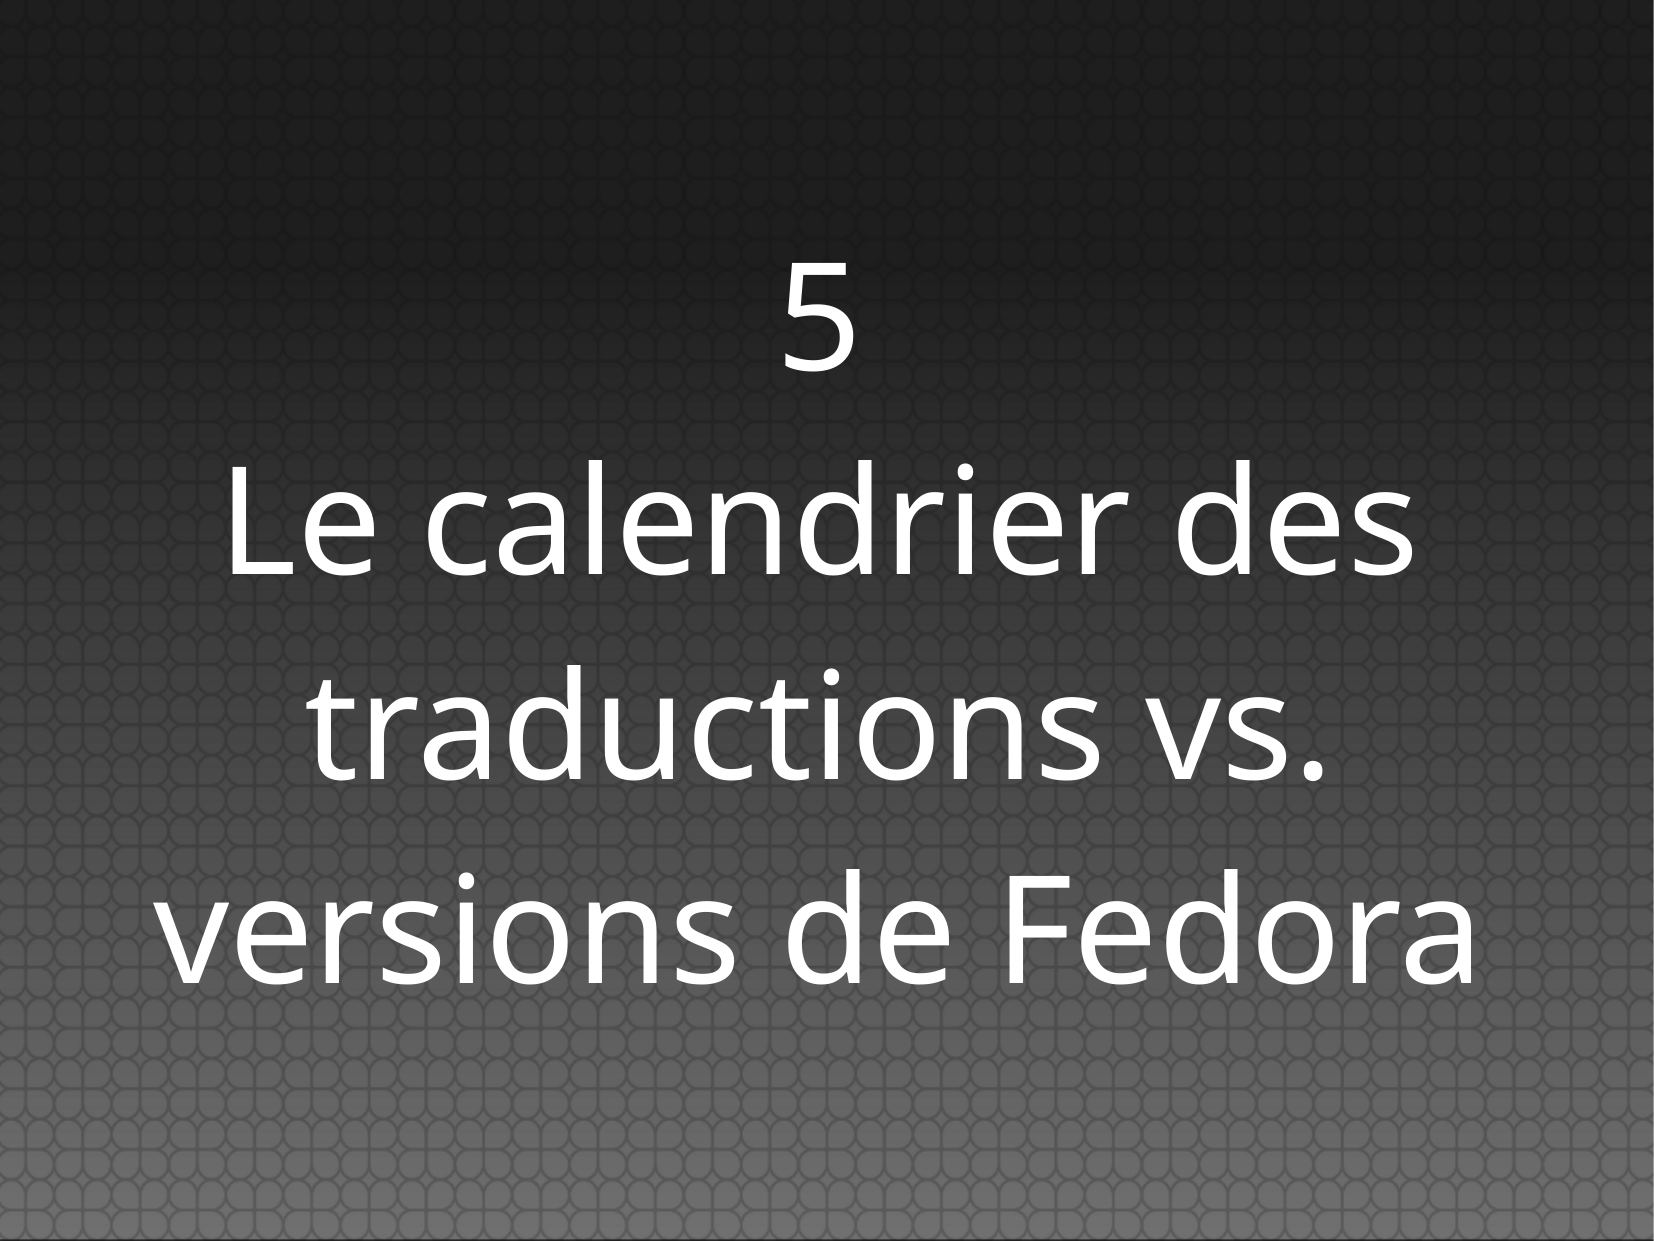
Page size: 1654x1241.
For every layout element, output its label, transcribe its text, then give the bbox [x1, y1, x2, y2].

picture [0, 0, 1654, 1241]
title 5 Le calendrier des traductions vs. versions de Fedora [75, 237, 1564, 1001]
